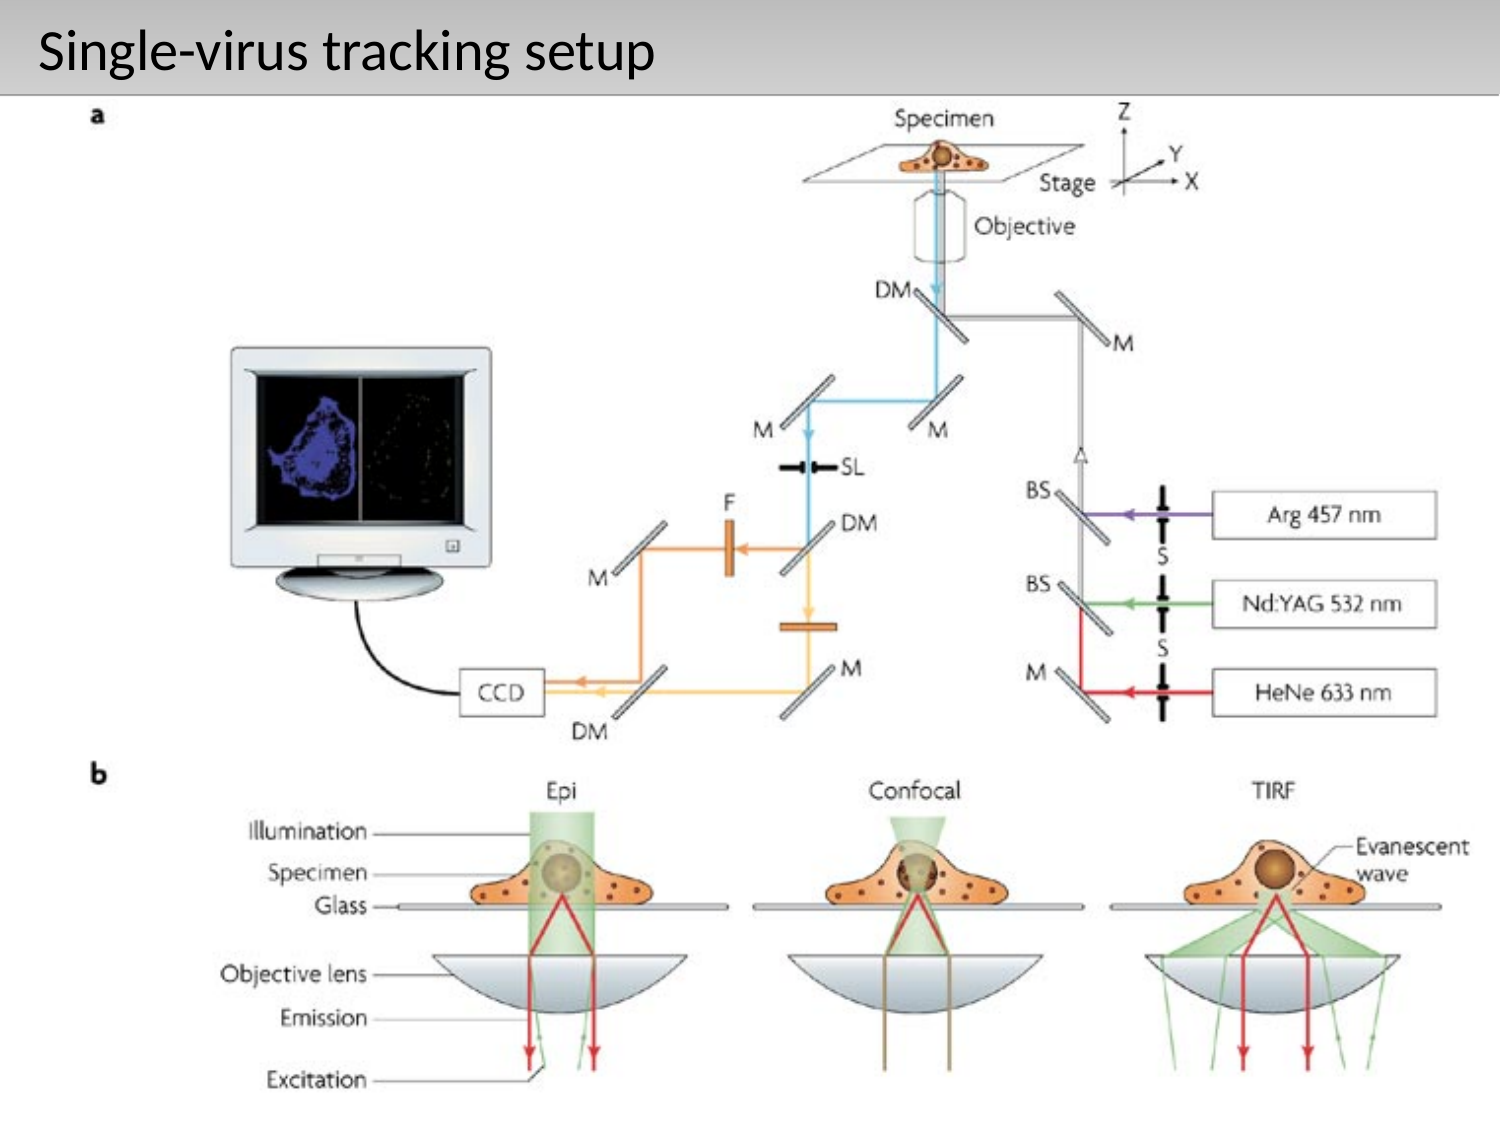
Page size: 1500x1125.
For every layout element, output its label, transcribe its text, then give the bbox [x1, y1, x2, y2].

picture [87, 99, 1476, 1106]
title Single-virus tracking setup [23, 0, 1477, 94]
